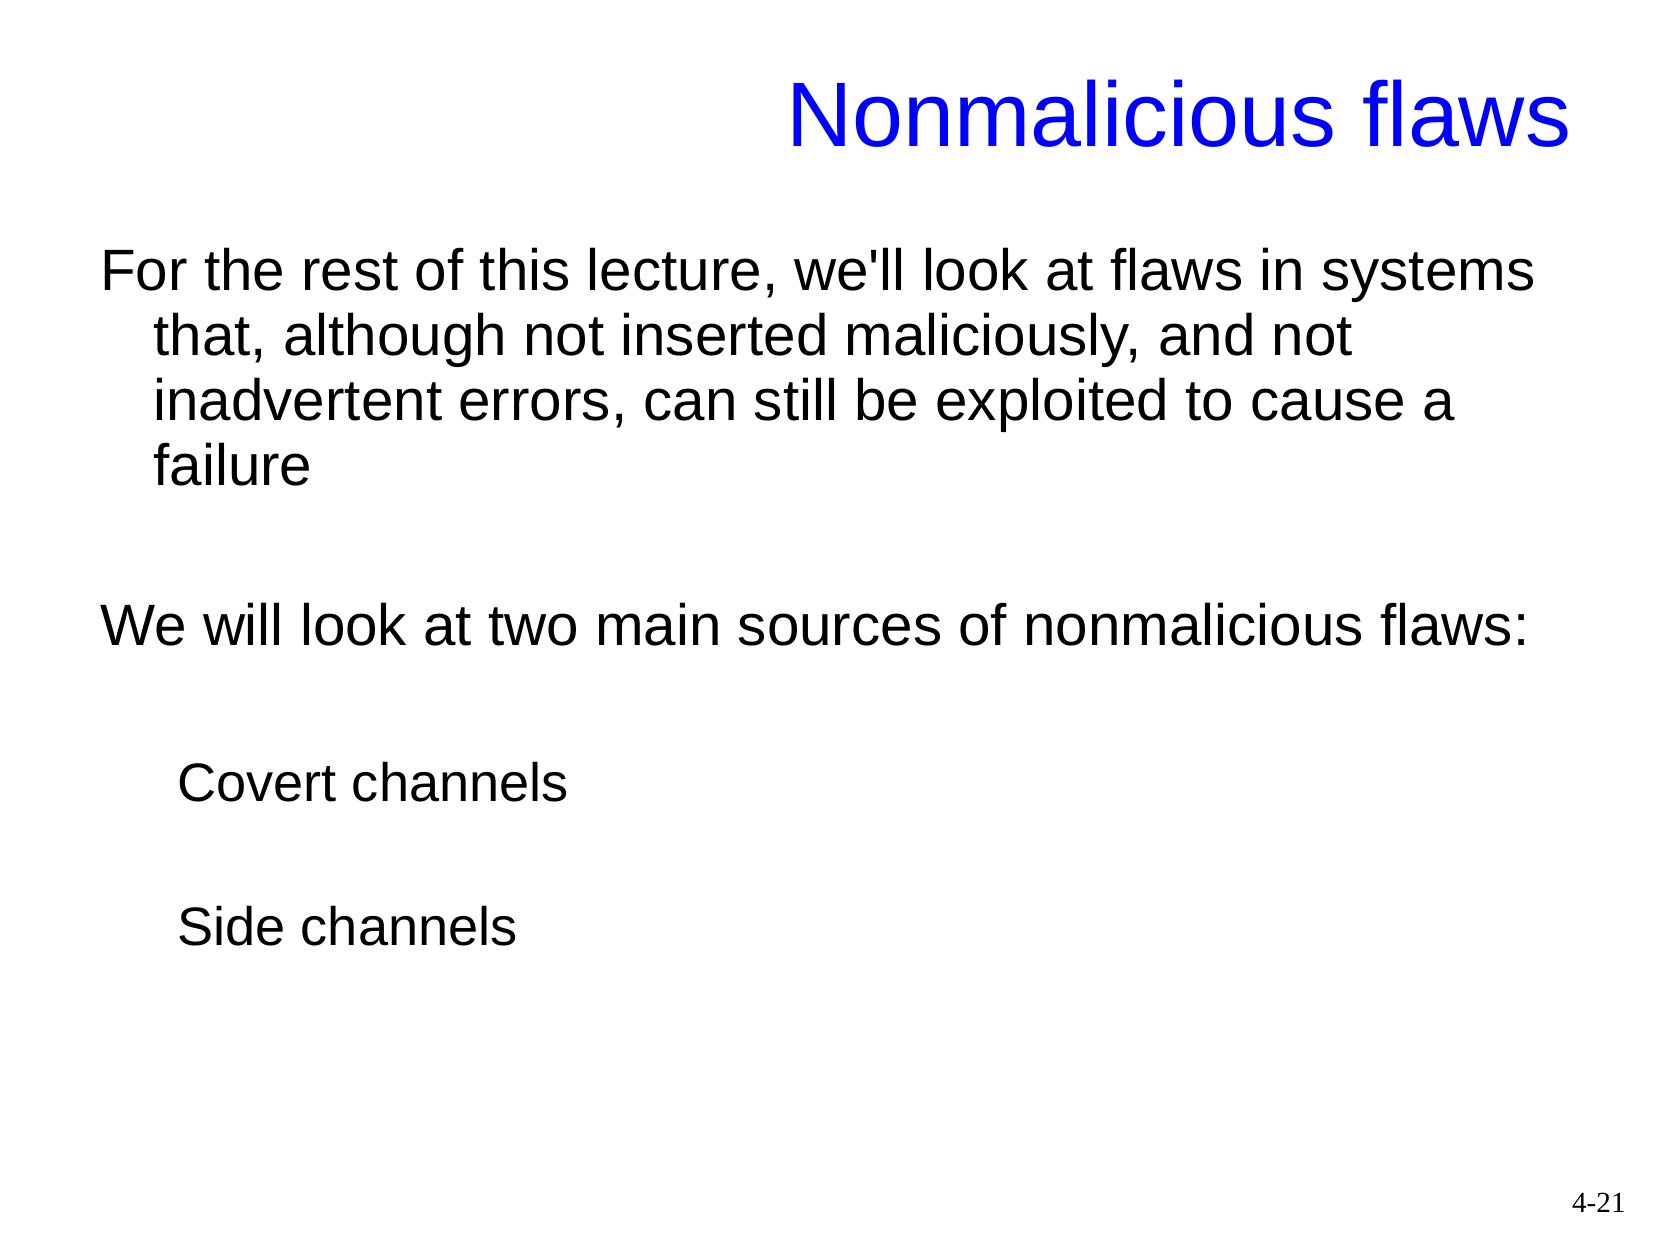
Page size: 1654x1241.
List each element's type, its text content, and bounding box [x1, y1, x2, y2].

title Nonmalicious flaws [84, 18, 1573, 211]
list For the rest of this lecture, we'll look at flaws in systems that, although not inserted maliciously, and not inadvertent errors, can still be exploited to cause a failure We will look at two main sources of nonmalicious flaws: Covert channels Side channels [82, 237, 1571, 1156]
